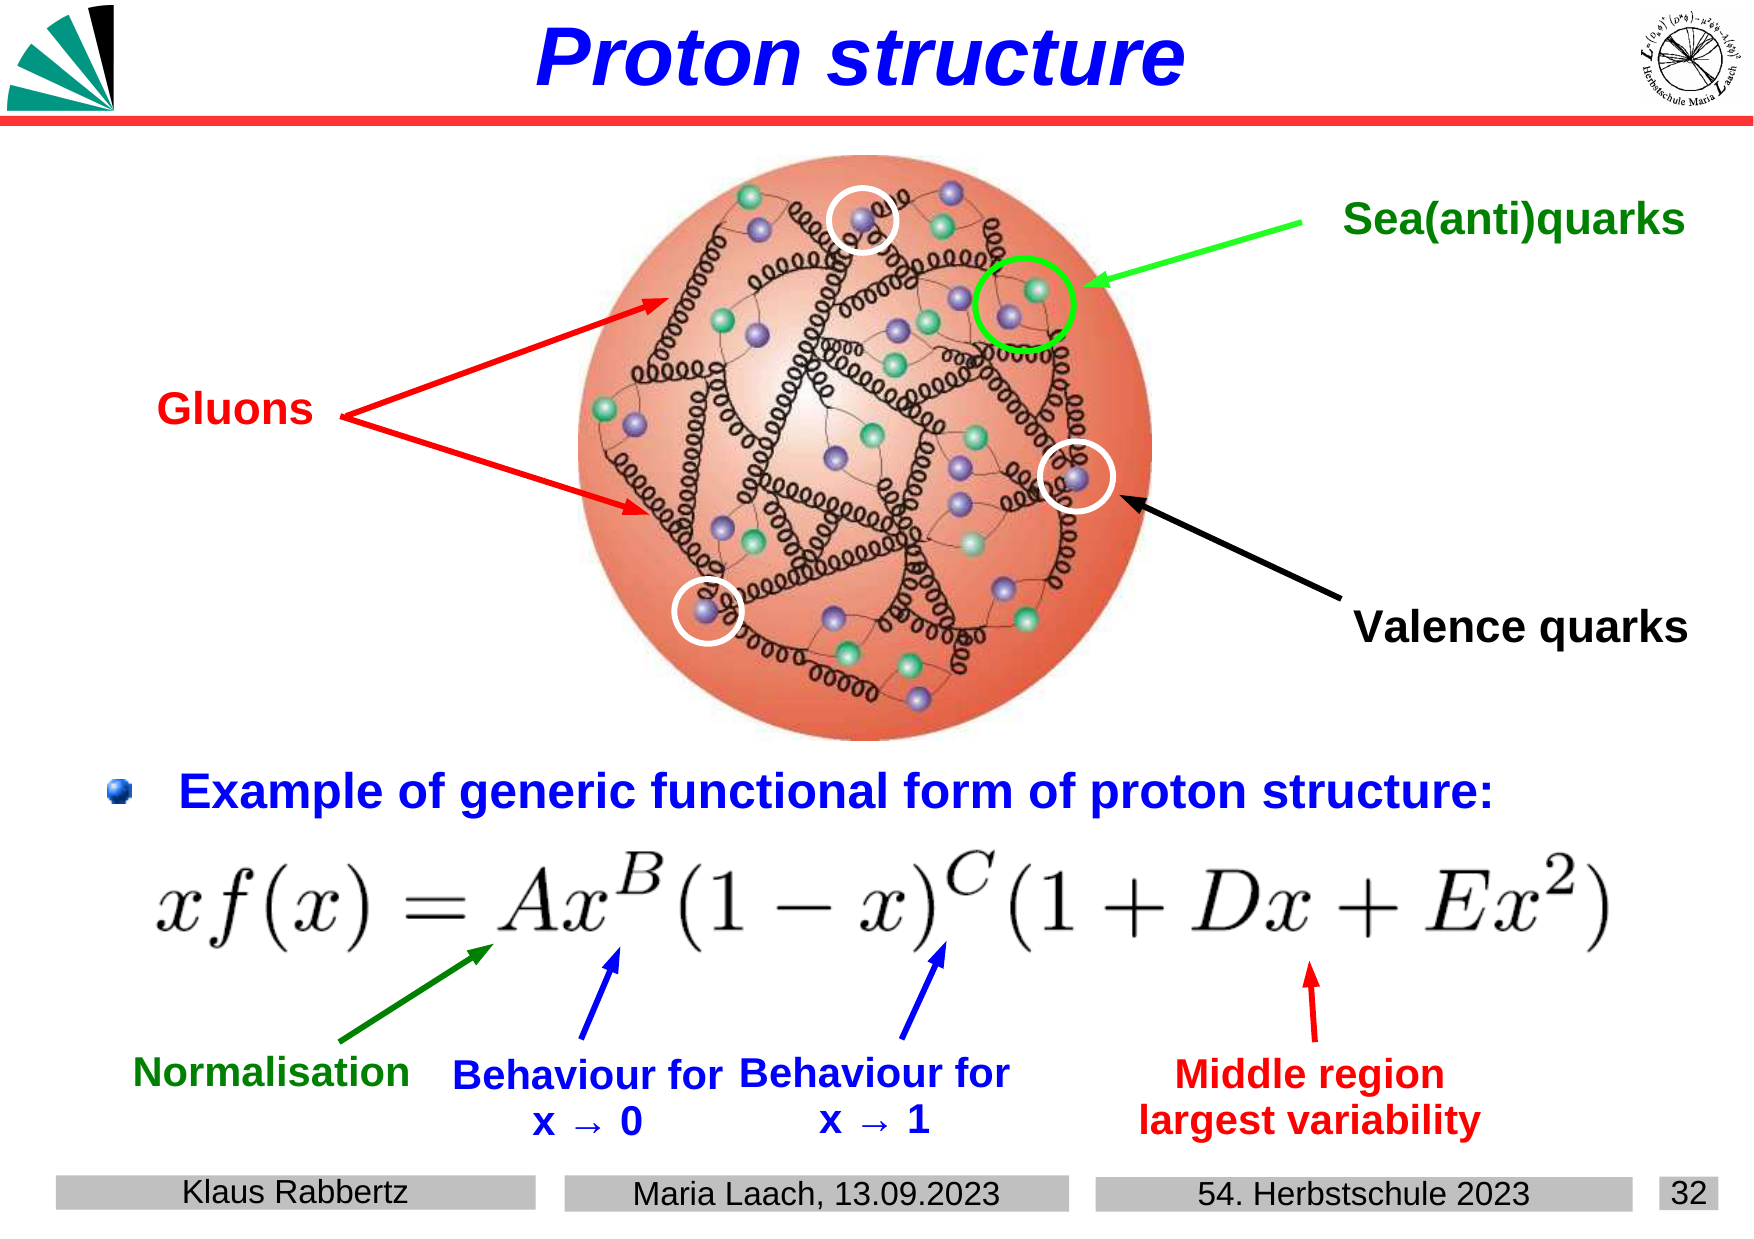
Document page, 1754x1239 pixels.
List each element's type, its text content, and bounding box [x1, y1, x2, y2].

picture [1641, 11, 1741, 106]
text_box Behaviour for x → 1 [727, 1043, 1023, 1150]
list Example of generic functional form of proton structure: [95, 763, 1635, 837]
picture [136, 837, 1623, 970]
text_box Valence quarks [1341, 594, 1702, 658]
text_box Behaviour for x → 0 [440, 1045, 736, 1152]
text_box Normalisation [120, 1042, 423, 1102]
text_box Middle region largest variability [1126, 1044, 1506, 1151]
picture [578, 155, 1152, 741]
title Proton structure [129, 0, 1617, 114]
text_box Sea(anti)quarks [1330, 187, 1699, 251]
text_box Gluons [144, 376, 335, 440]
picture [7, 5, 114, 112]
